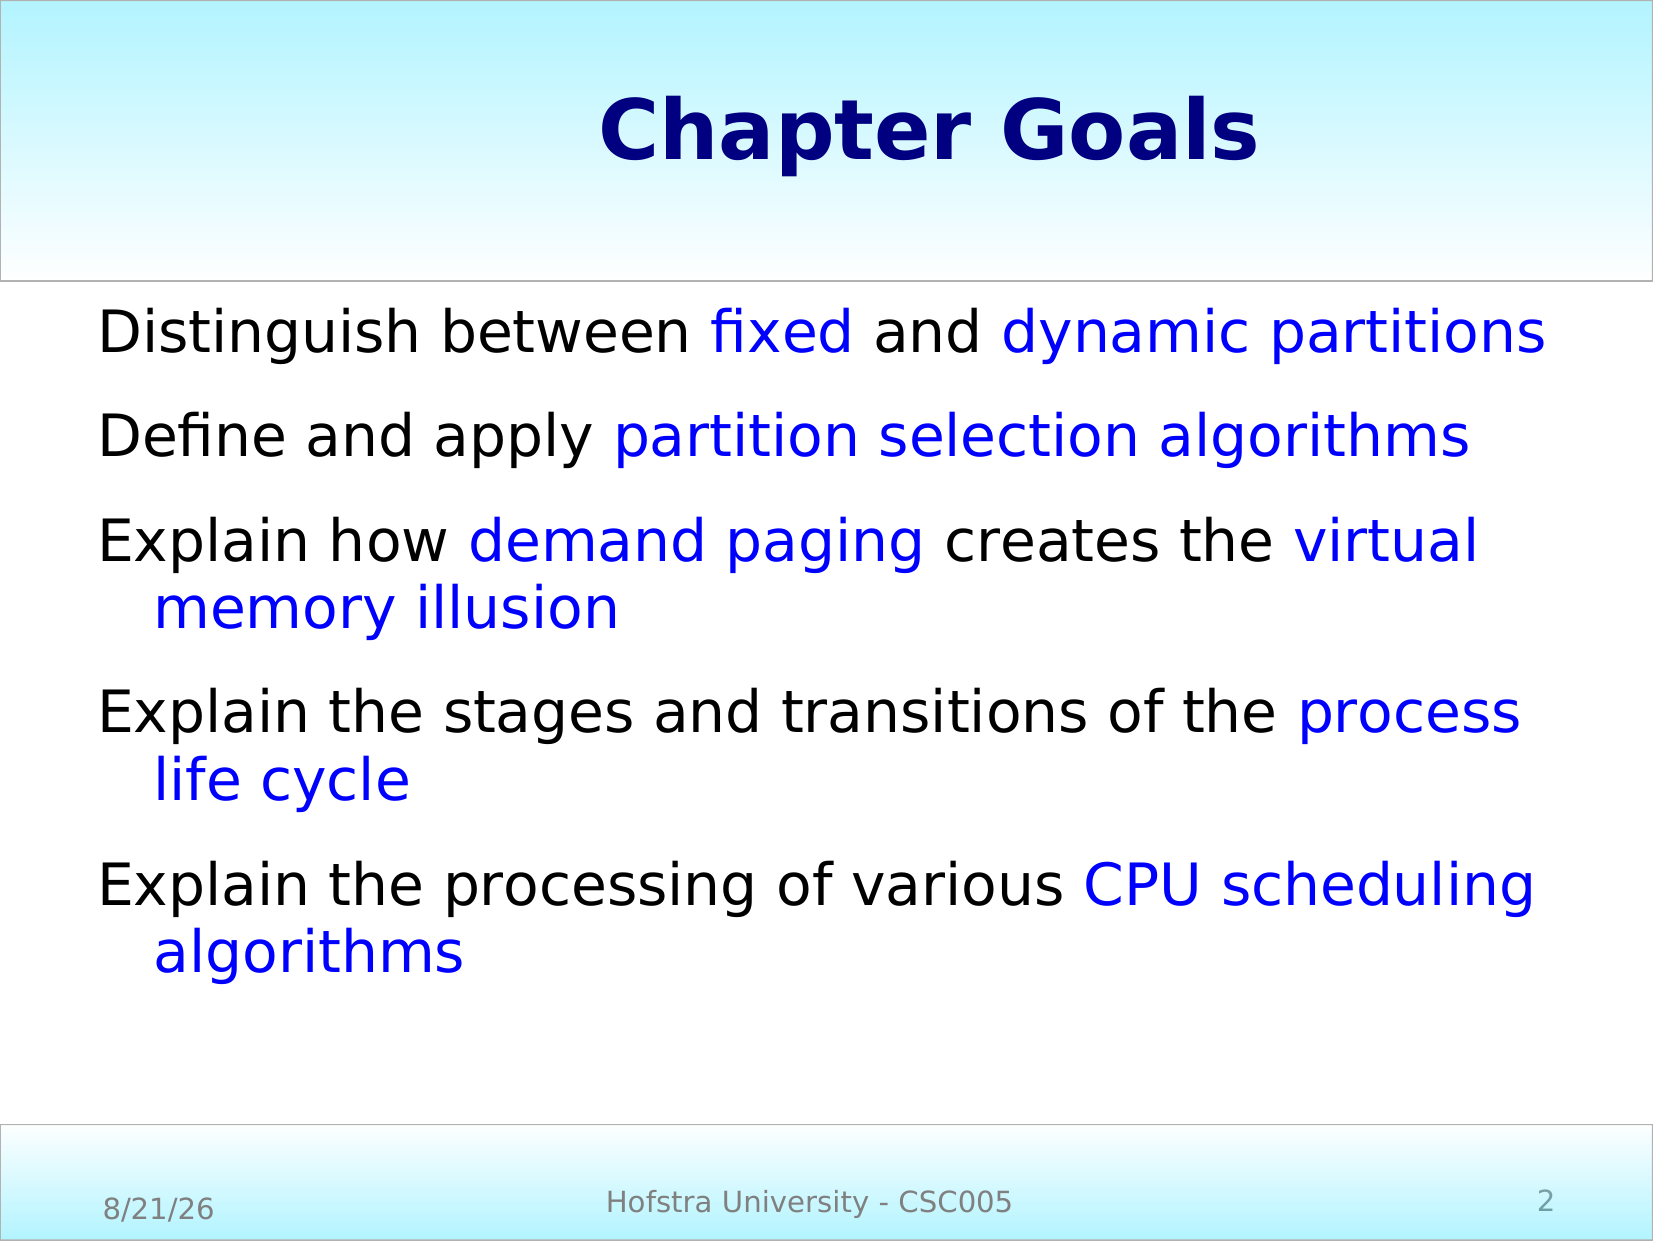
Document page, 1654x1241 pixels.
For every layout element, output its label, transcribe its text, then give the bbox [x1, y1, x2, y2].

title Chapter Goals [247, 27, 1612, 235]
list Distinguish between fixed and dynamic partitions Define and apply partition selection algorithms Explain how demand paging creates the virtual memory illusion Explain the stages and transitions of the process life cycle Explain the processing of various CPU scheduling algorithms [82, 291, 1571, 1241]
